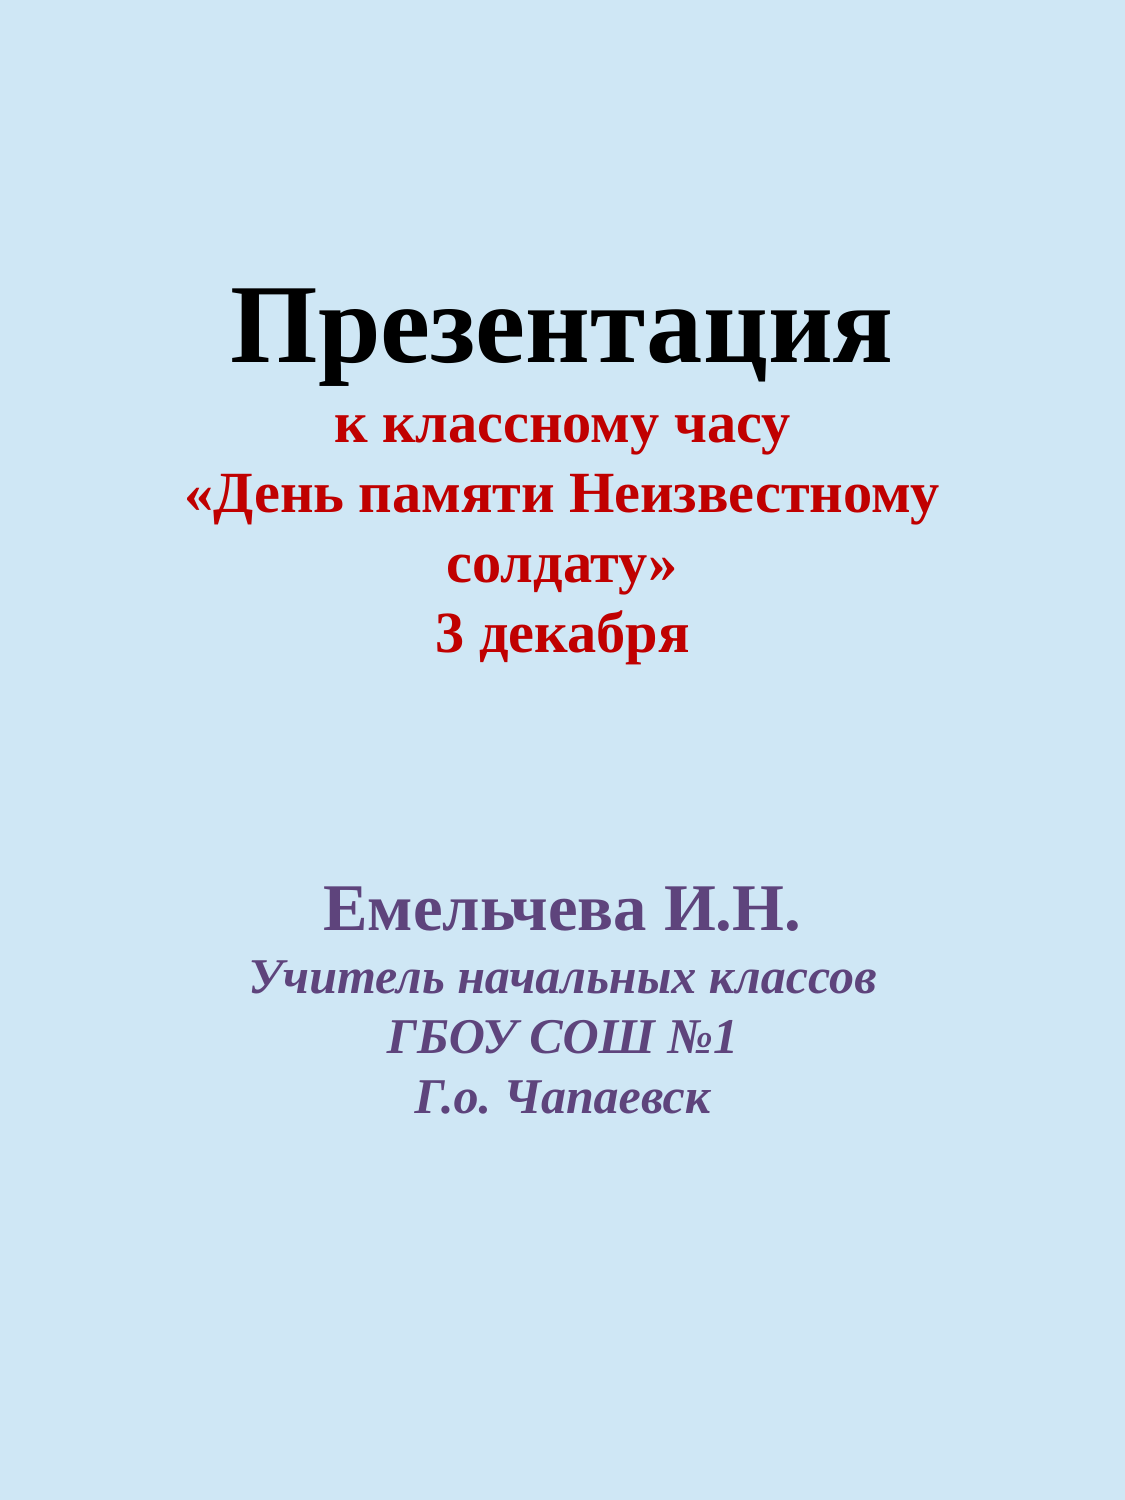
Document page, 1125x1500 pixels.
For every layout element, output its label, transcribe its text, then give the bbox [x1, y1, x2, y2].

text_box Презентация к классному часу «День памяти Неизвестному солдату» 3 декабря [94, 242, 1031, 672]
text_box Емельчева И.Н. Учитель начальных классов ГБОУ СОШ №1 Г.о. Чапаевск [40, 856, 1084, 1132]
